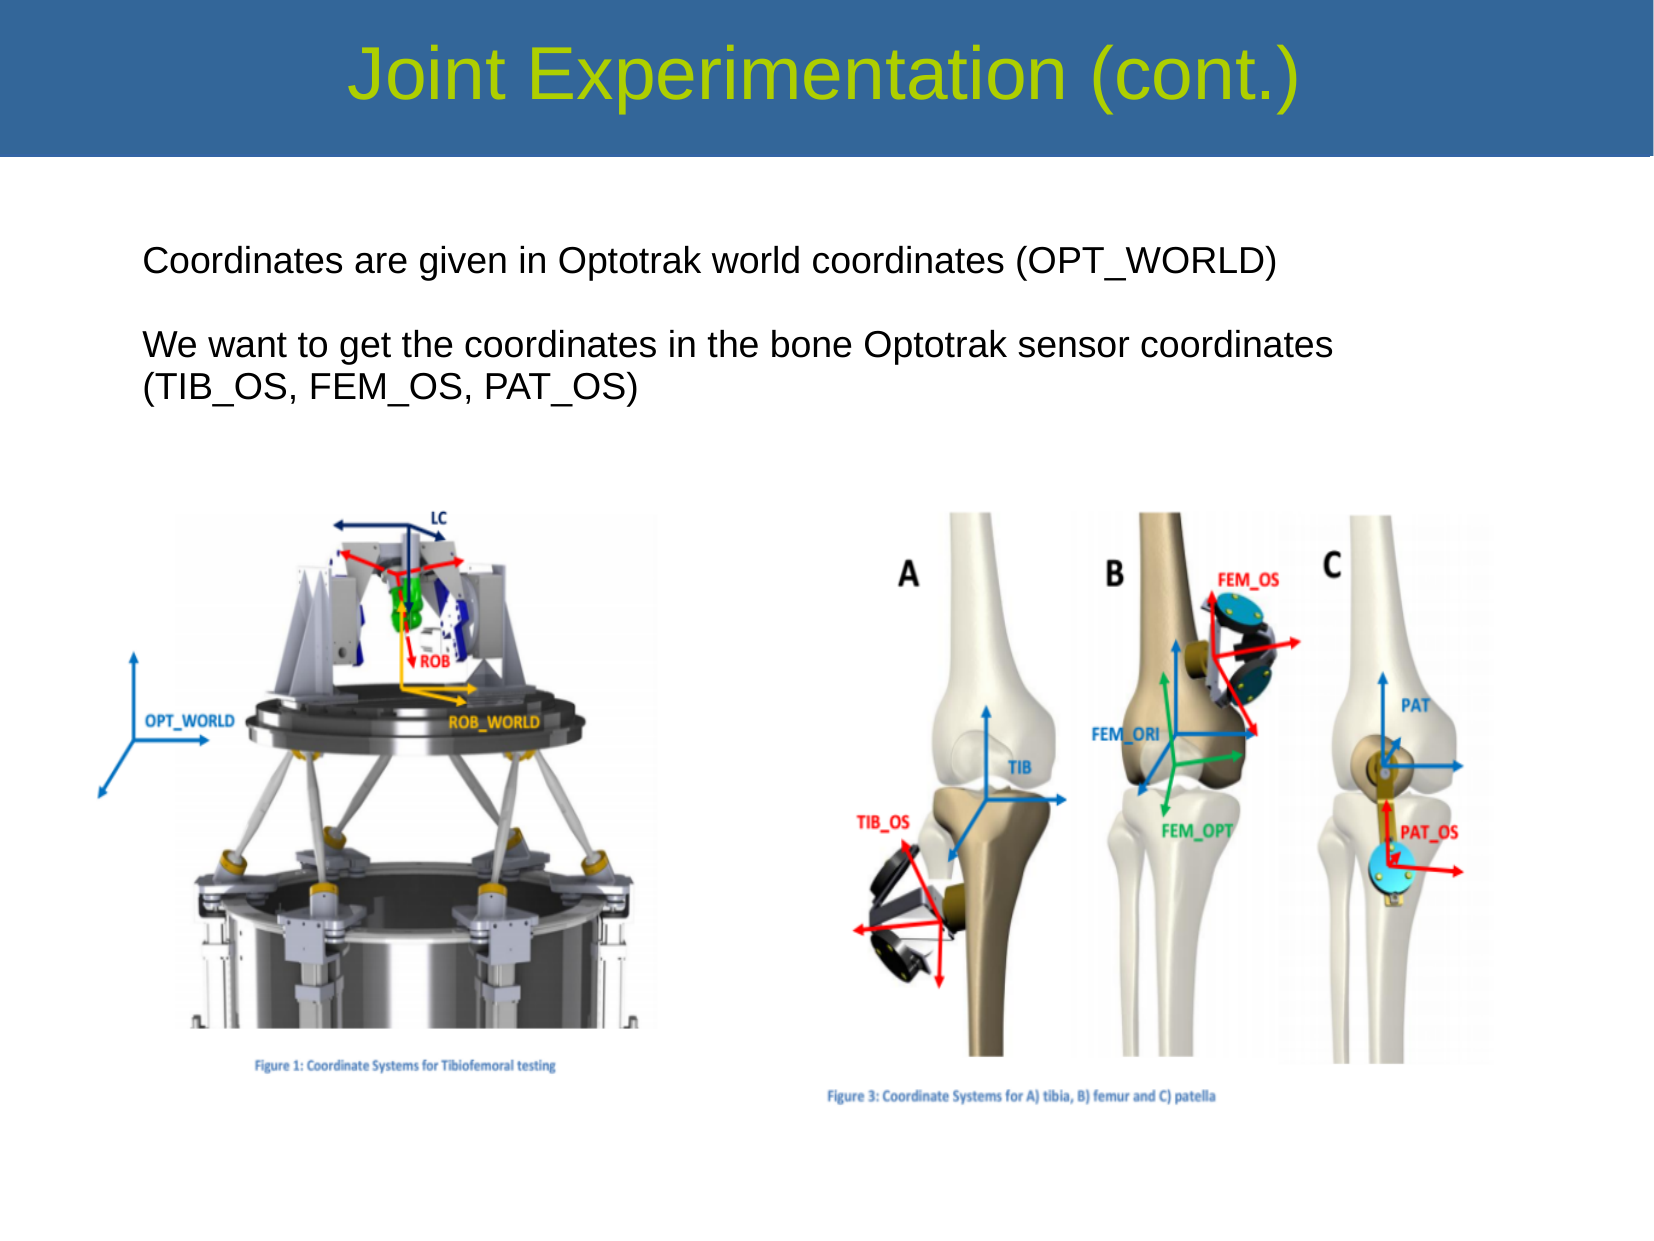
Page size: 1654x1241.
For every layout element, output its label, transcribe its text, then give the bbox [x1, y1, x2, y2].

text_box Coordinates are given in Optotrak world coordinates (OPT_WORLD) We want to get the coordinates in the bone Optotrak sensor coordinates (TIB_OS, FEM_OS, PAT_OS) [120, 225, 1516, 423]
text_box Joint Experimentation (cont.) [0, 24, 1651, 123]
picture [30, 344, 1606, 1171]
text_box [0, 0, 1654, 156]
